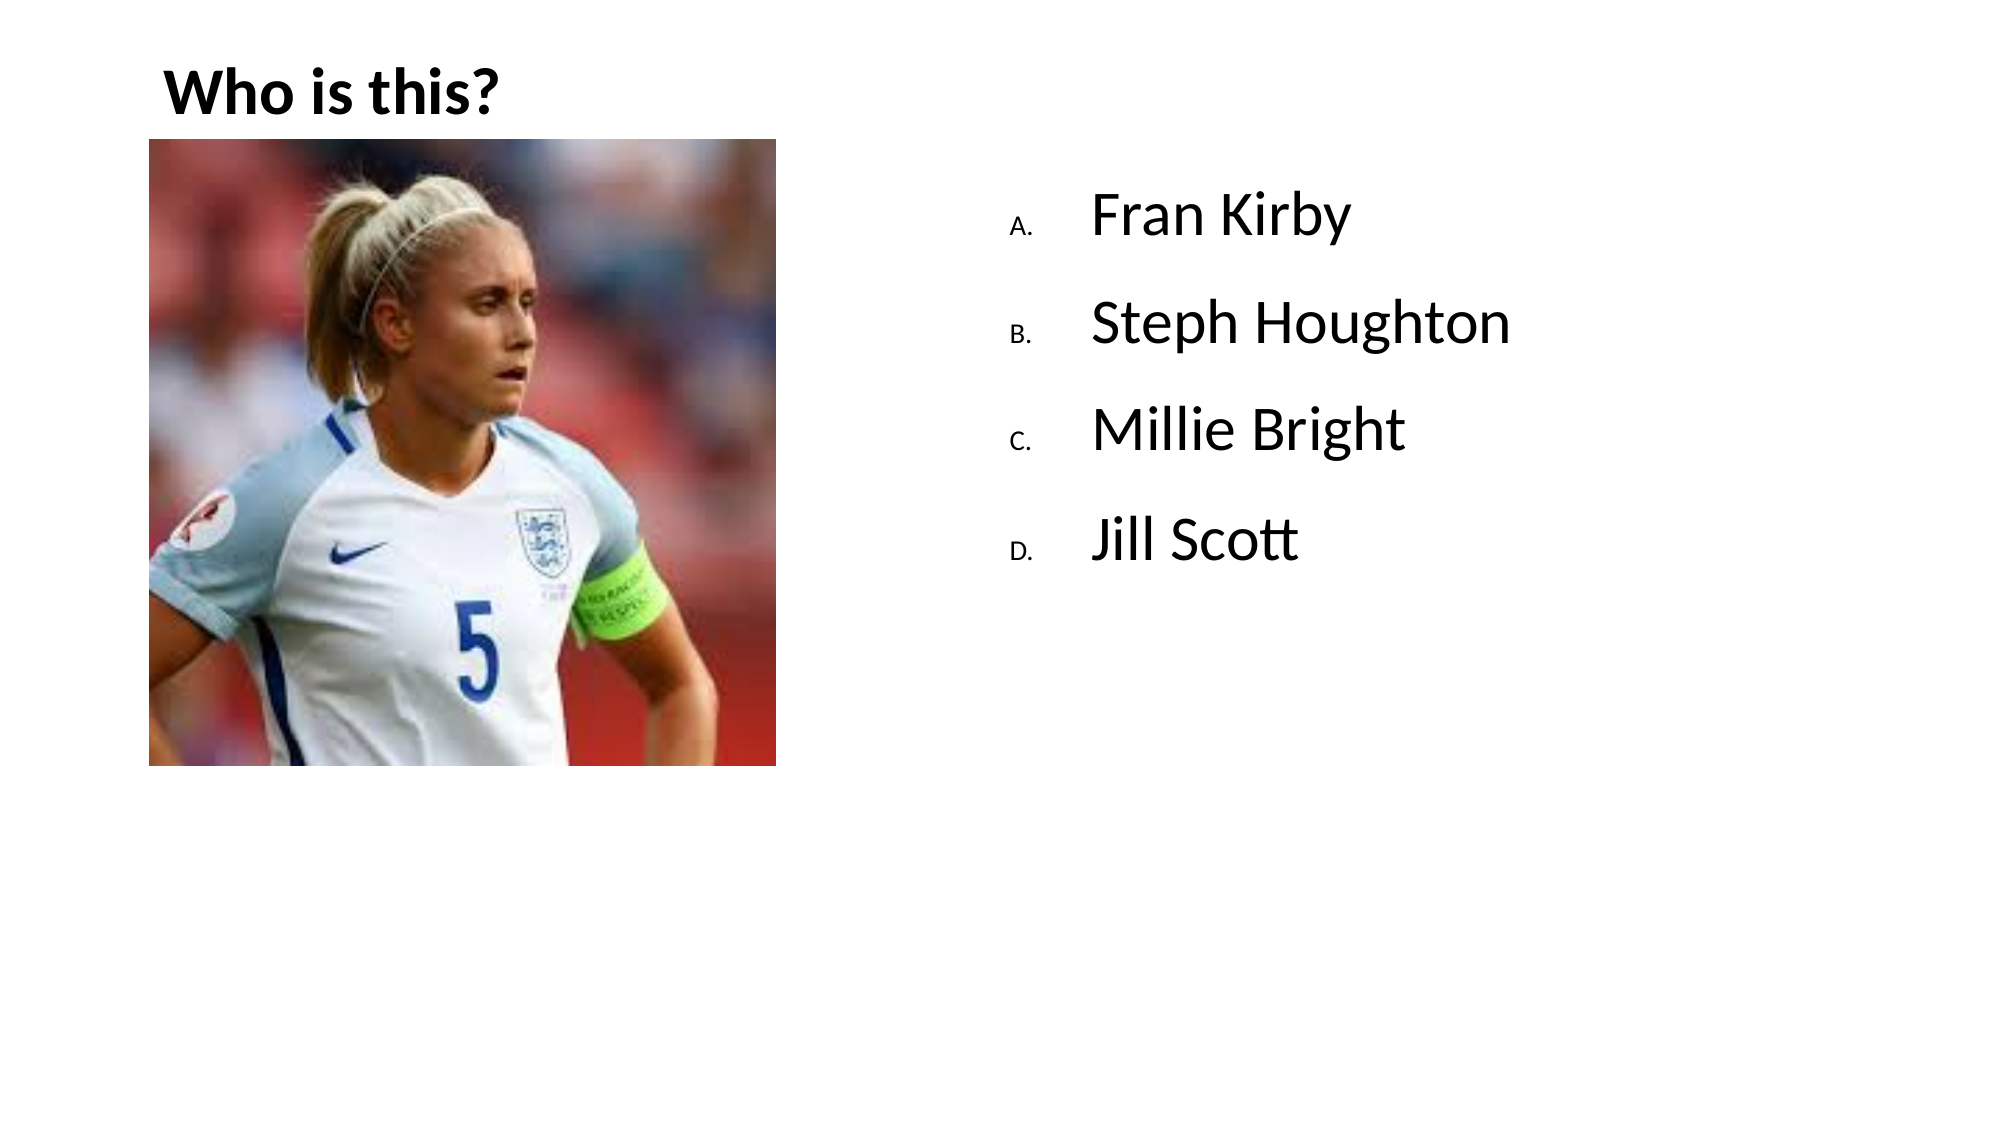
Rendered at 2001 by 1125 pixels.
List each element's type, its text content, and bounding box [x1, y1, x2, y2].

list Fran Kirby [953, 160, 1932, 268]
list Jill Scott [953, 485, 1932, 614]
list Steph Houghton [953, 268, 1932, 375]
text_box Who is this? [149, 41, 518, 136]
list Millie Bright [953, 375, 1932, 485]
picture [149, 139, 776, 766]
